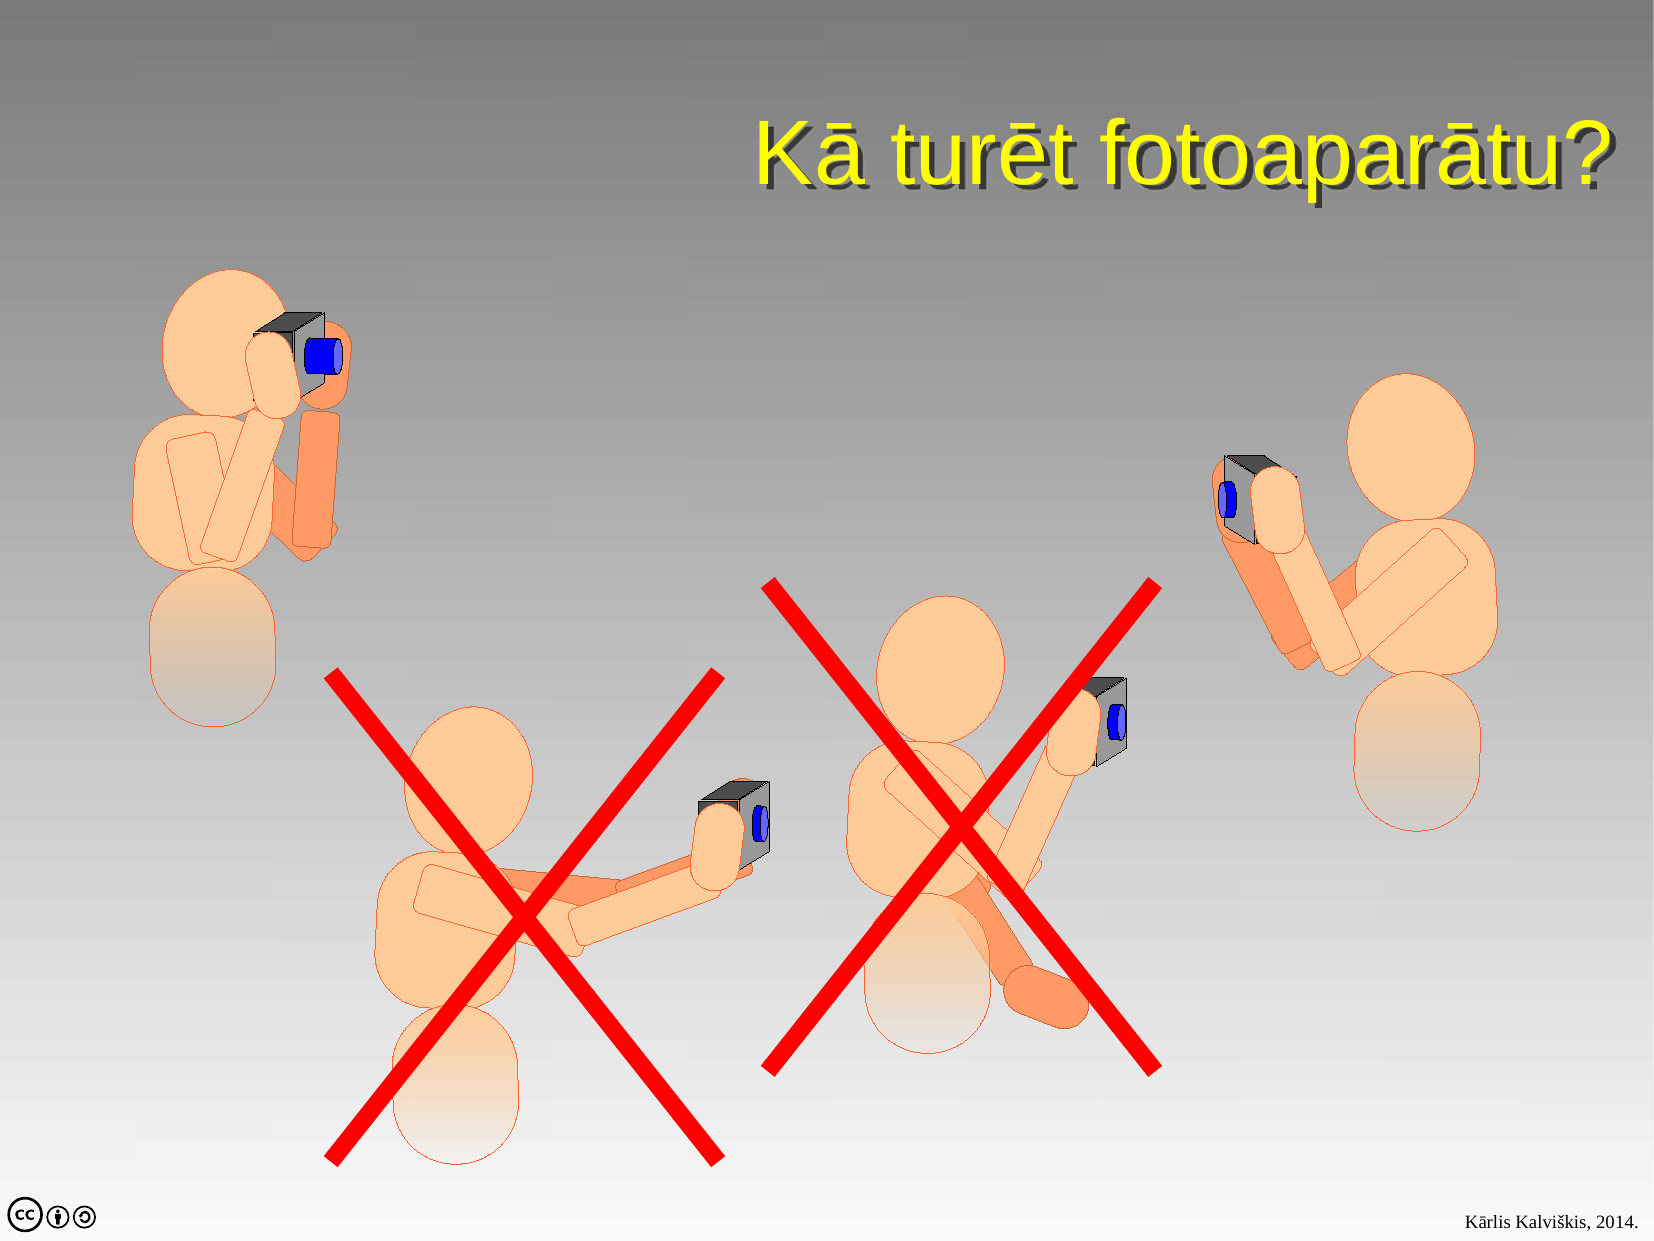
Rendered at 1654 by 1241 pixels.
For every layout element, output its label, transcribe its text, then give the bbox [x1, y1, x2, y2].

text_box ∞ [760, 806, 769, 842]
text_box [873, 913, 881, 922]
text_box [132, 269, 352, 727]
text_box [537, 778, 770, 957]
title Kā turēt fotoaparātu? [42, 49, 1615, 257]
picture [0, 0, 1654, 1241]
text_box ∞ [1218, 482, 1227, 518]
text_box [492, 861, 548, 902]
text_box [846, 744, 949, 897]
text_box [864, 842, 1089, 1054]
text_box [1212, 373, 1498, 832]
text_box [410, 706, 533, 852]
text_box [374, 781, 512, 1068]
text_box [517, 933, 535, 946]
text_box ∞ [333, 338, 343, 375]
text_box [974, 677, 1127, 890]
text_box [876, 595, 1005, 811]
text_box ∞ [1117, 704, 1126, 741]
text_box [392, 944, 519, 1165]
